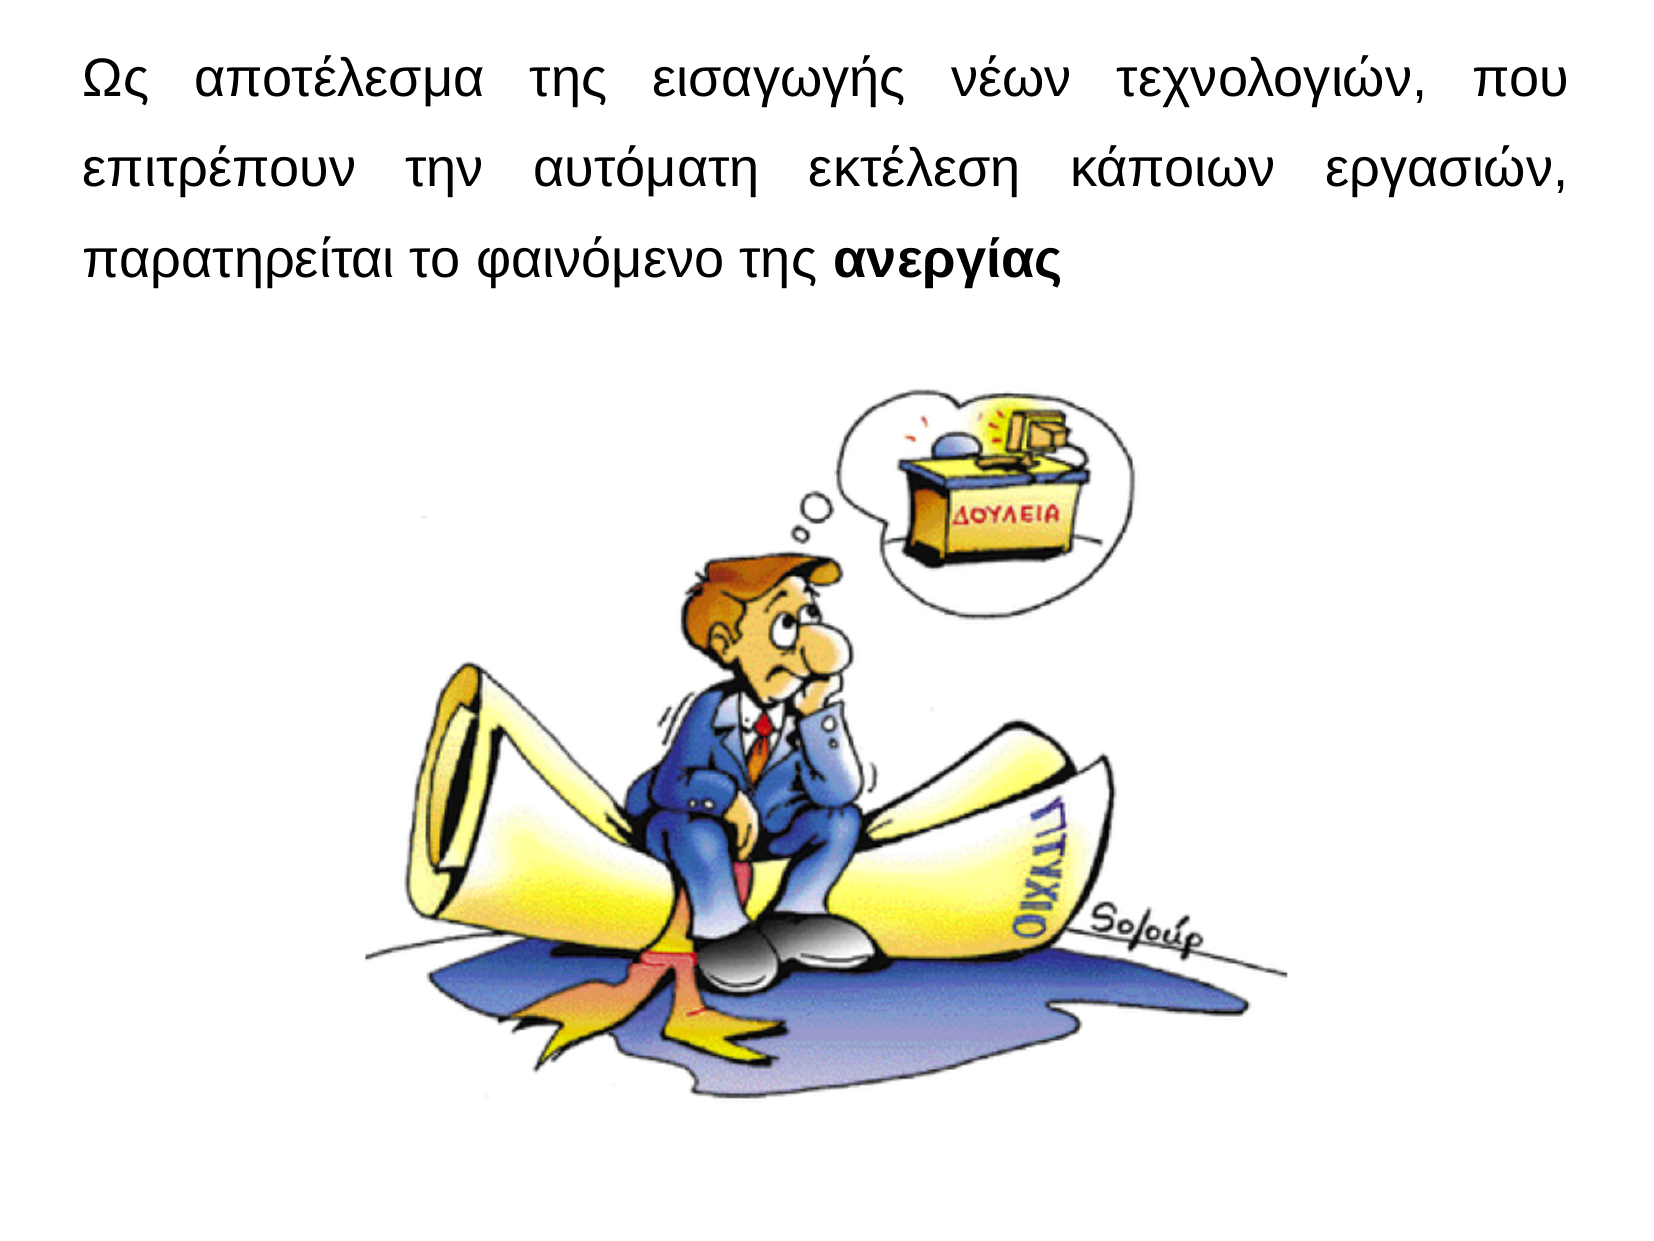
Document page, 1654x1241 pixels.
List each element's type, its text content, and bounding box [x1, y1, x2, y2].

title Ως αποτέλεσμα της εισαγωγής νέων τεχνολογιών, που επιτρέπουν την αυτόματη εκτέλεση κάποιων εργασιών, παρατηρείται το φαινόμενο της ανεργίας [82, 30, 1571, 276]
picture [363, 375, 1291, 1113]
